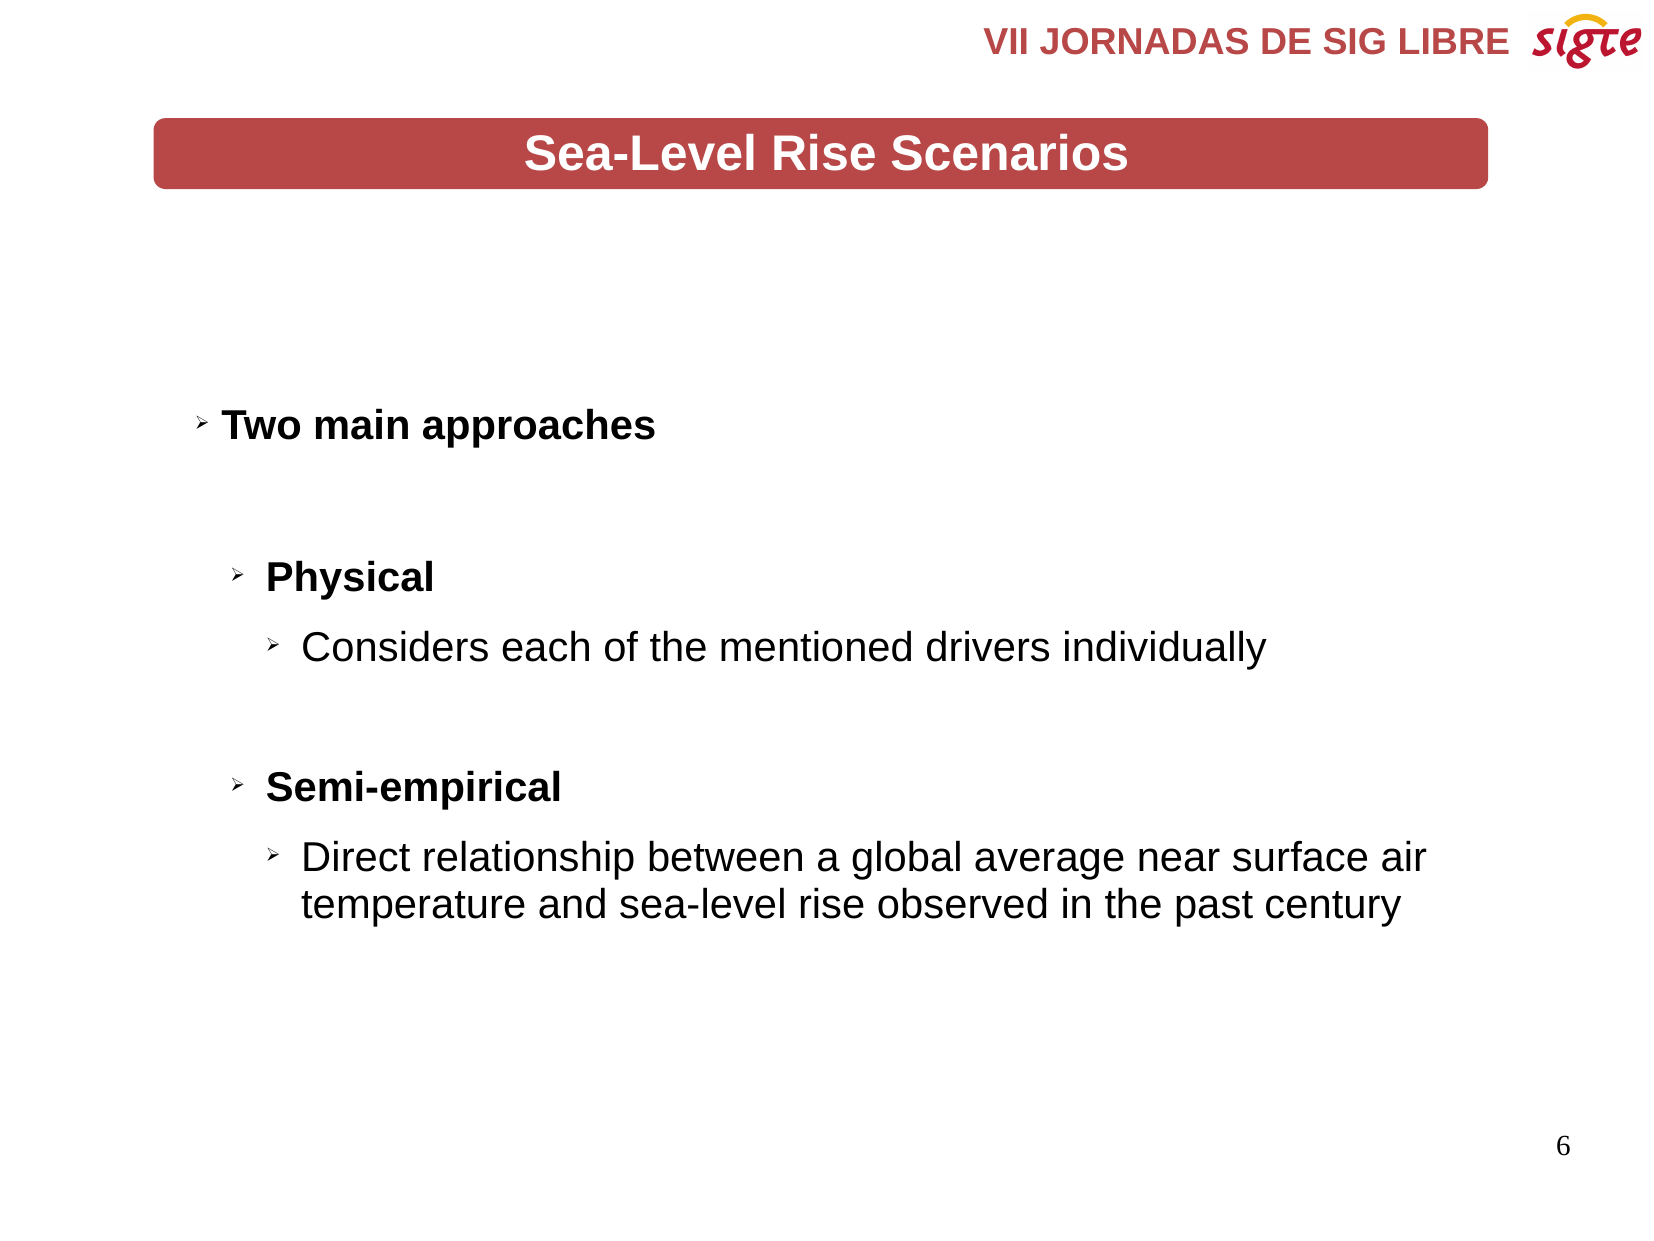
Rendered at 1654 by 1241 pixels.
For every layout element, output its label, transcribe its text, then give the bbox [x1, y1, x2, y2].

picture [1528, 11, 1644, 71]
text_box VII JORNADAS DE SIG LIBRE [968, 12, 1524, 71]
title Sea-Level Rise Scenarios [82, 49, 1571, 257]
list Two main approaches Physical Considers each of the mentioned drivers individually Semi-empirical Direct relationship between a global average near surface air temperature and sea-level rise observed in the past century [194, 401, 1477, 999]
